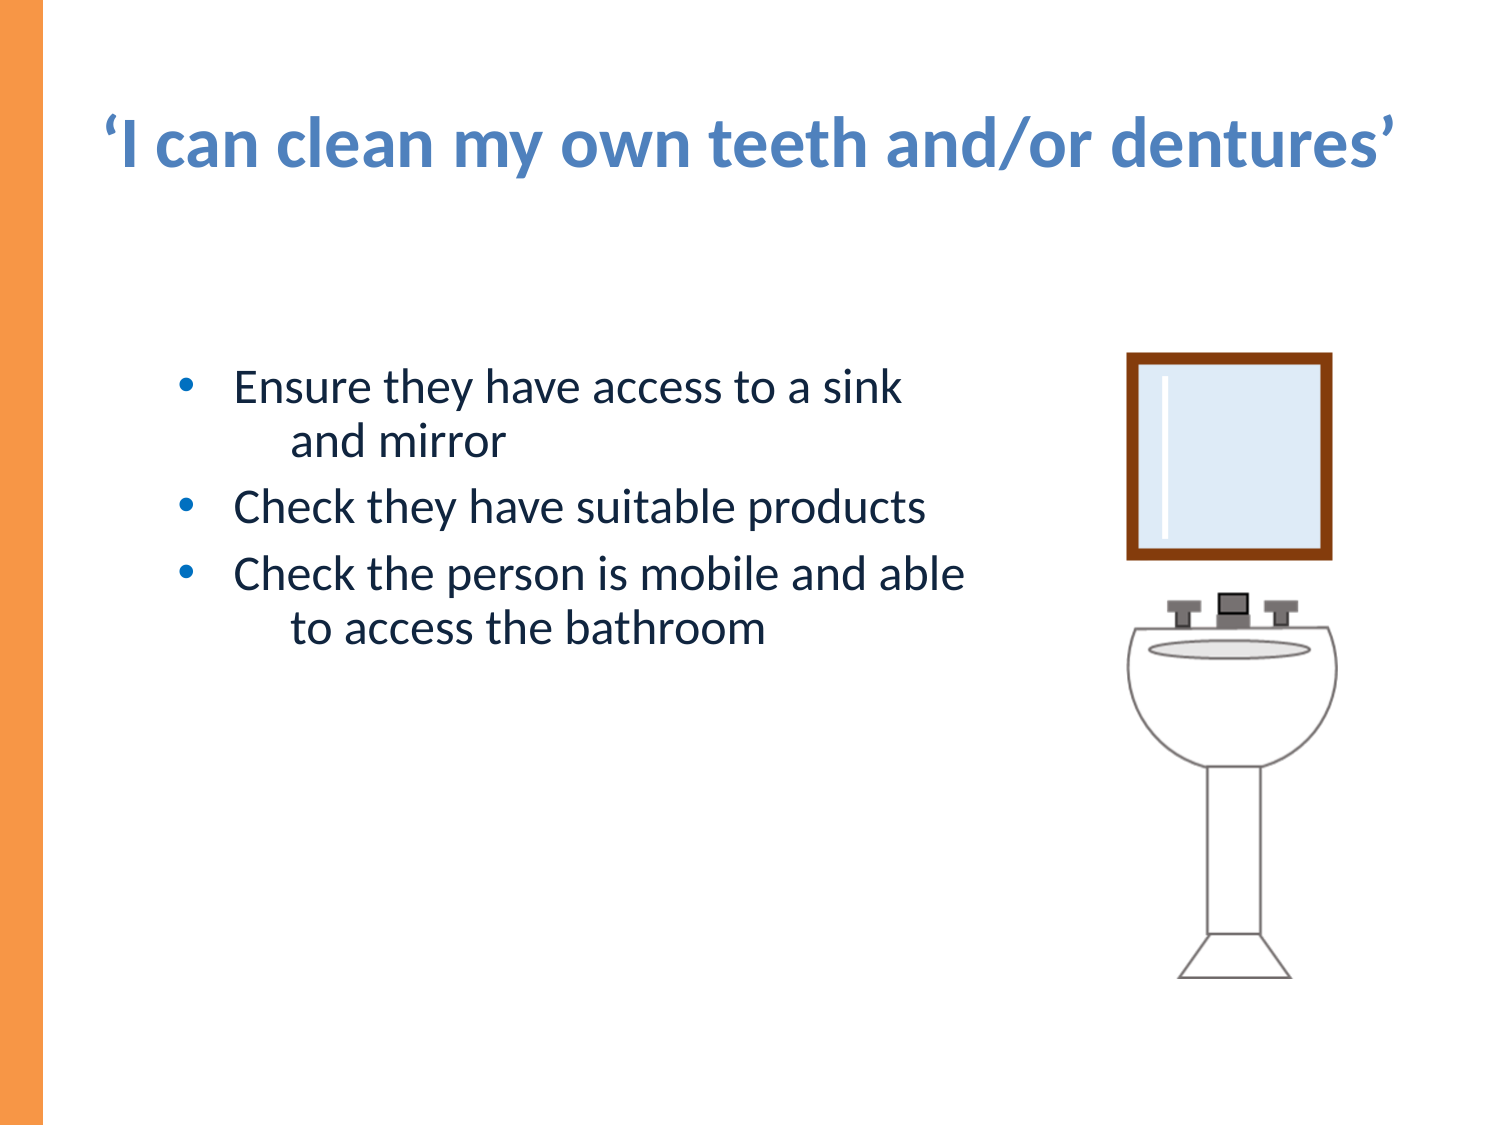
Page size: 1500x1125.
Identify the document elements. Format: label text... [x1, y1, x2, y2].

title ‘I can clean my own teeth and/or dentures’ [75, 45, 1426, 233]
list Ensure they have access to a sink and mirror Check they have suitable products Check the person is mobile and able to access the bathroom [162, 352, 1006, 683]
text_box [0, 0, 41, 1125]
picture [1126, 352, 1338, 979]
